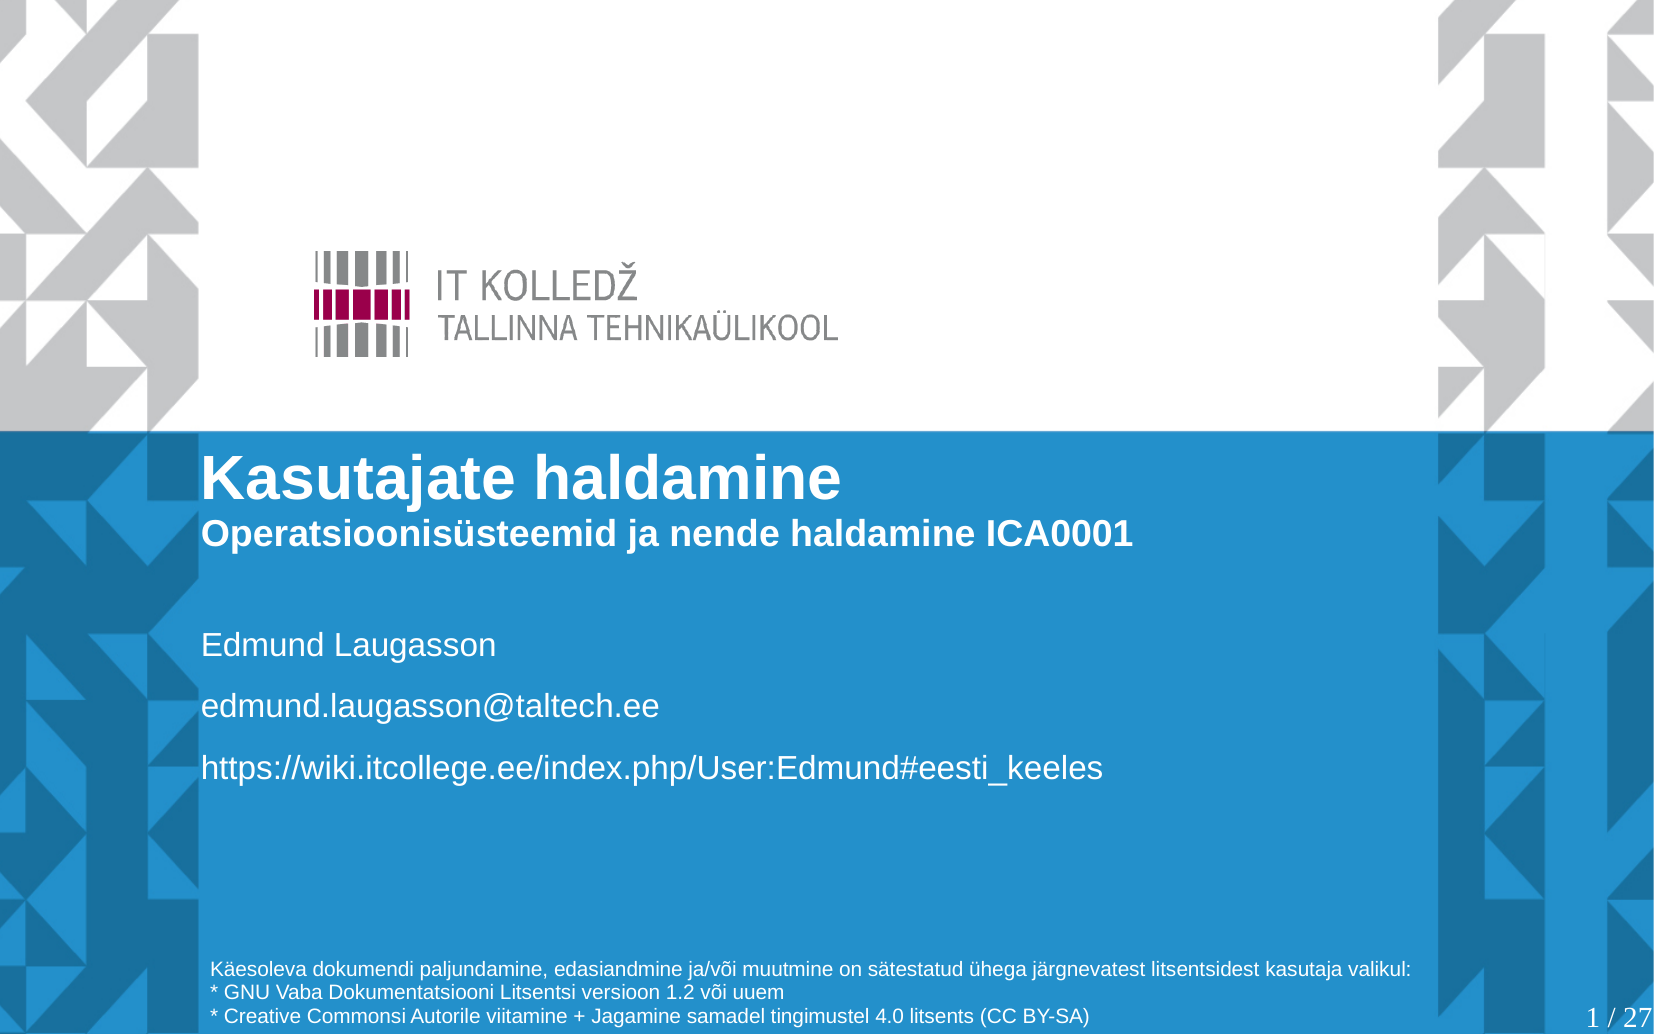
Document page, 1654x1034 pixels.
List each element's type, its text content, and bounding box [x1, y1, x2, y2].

title Kasutajate haldamine Operatsioonisüsteemid ja nende haldamine ICA0001 [200, 442, 1430, 603]
list Edmund Laugasson edmund.laugasson@taltech.ee https://wiki.itcollege.ee/index.php/User:Edmund#eesti_keeles [200, 625, 1441, 934]
picture [0, 0, 1654, 1034]
